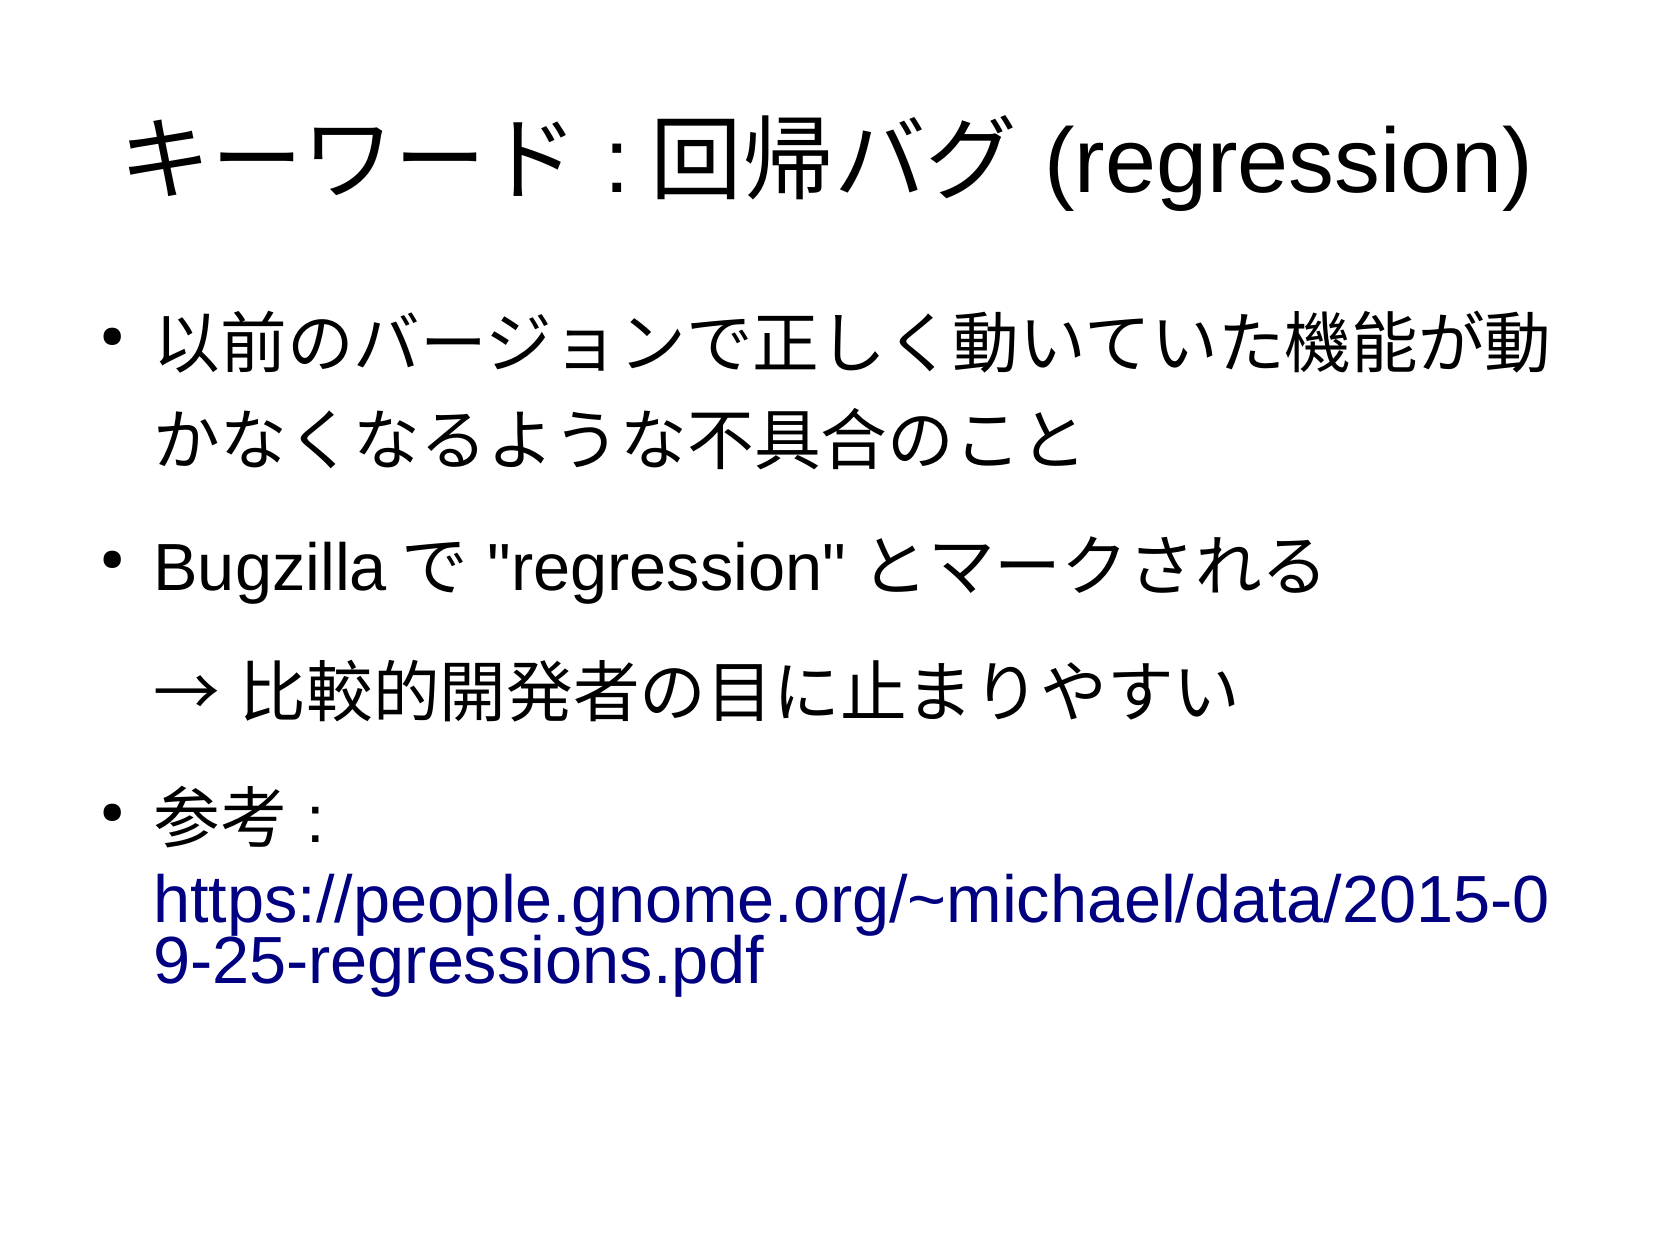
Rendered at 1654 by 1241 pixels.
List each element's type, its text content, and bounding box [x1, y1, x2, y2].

list 以前のバージョンで正しく動いていた機能が動かなくなるような不具合のこと Bugzillaで"regression"とマークされる →比較的開発者の目に止まりやすい 参考: https://people.gnome.org/~michael/data/2015-09-25-regressions.pdf [82, 290, 1571, 1010]
title キーワード:回帰バグ(regression) [82, 49, 1571, 257]
